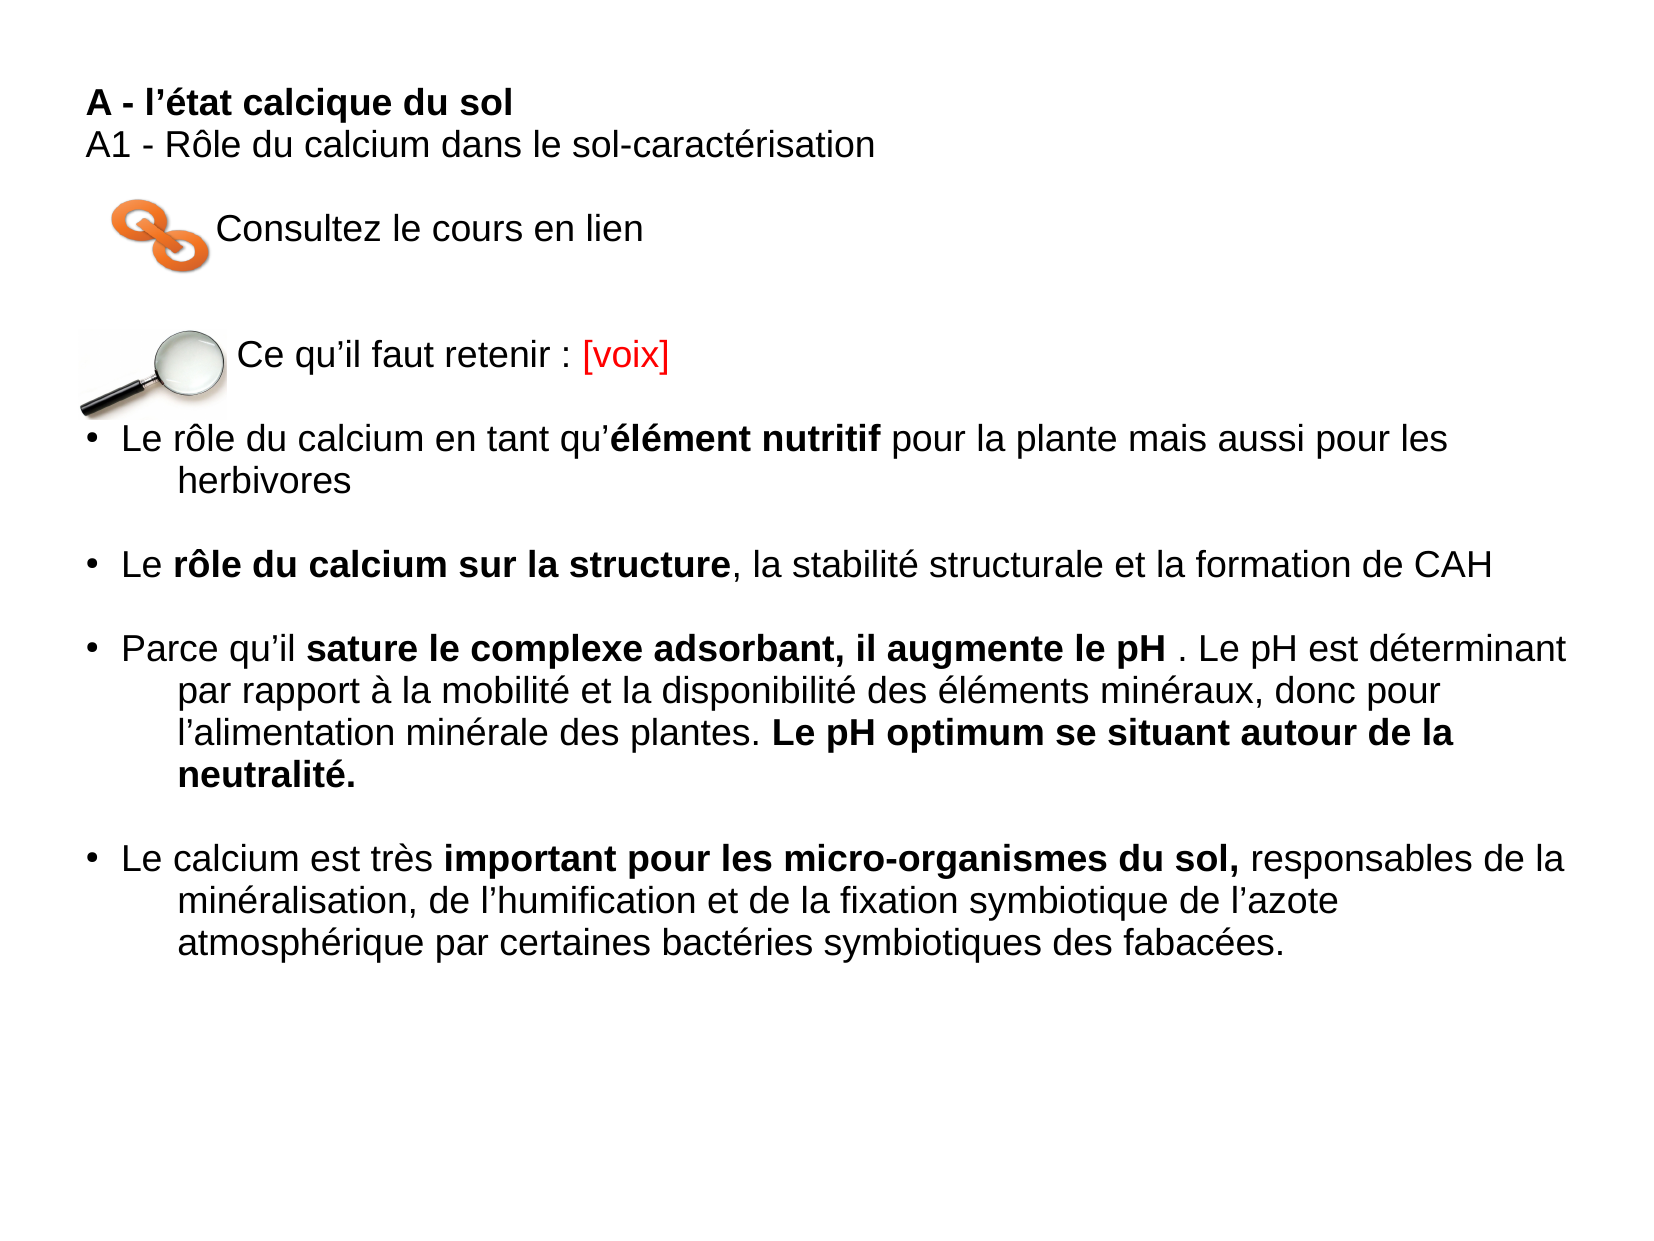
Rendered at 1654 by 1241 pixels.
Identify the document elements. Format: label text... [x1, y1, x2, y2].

text_box A - l’état calcique du sol A1 - Rôle du calcium dans le sol-caractérisation Consultez le cours en lien Ce qu’il faut retenir : [voix] Le rôle du calcium en tant qu’élément nutritif pour la plante mais aussi pour les herbivores Le rôle du calcium sur la structure, la stabilité structurale et la formation de CAH Parce qu’il sature le complexe adsorbant, il augmente le pH . Le pH est déterminant par rapport à la mobilité et la disponibilité des éléments minéraux, donc pour l’alimentation minérale des plantes. Le pH optimum se situant autour de la neutralité. Le calcium est très important pour les micro-organismes du sol, responsables de la minéralisation, de l’humification et de la fixation symbiotique de l’azote atmosphérique par certaines bactéries symbiotiques des fabacées. [70, 74, 1607, 1065]
picture [104, 194, 217, 278]
picture [78, 329, 227, 420]
